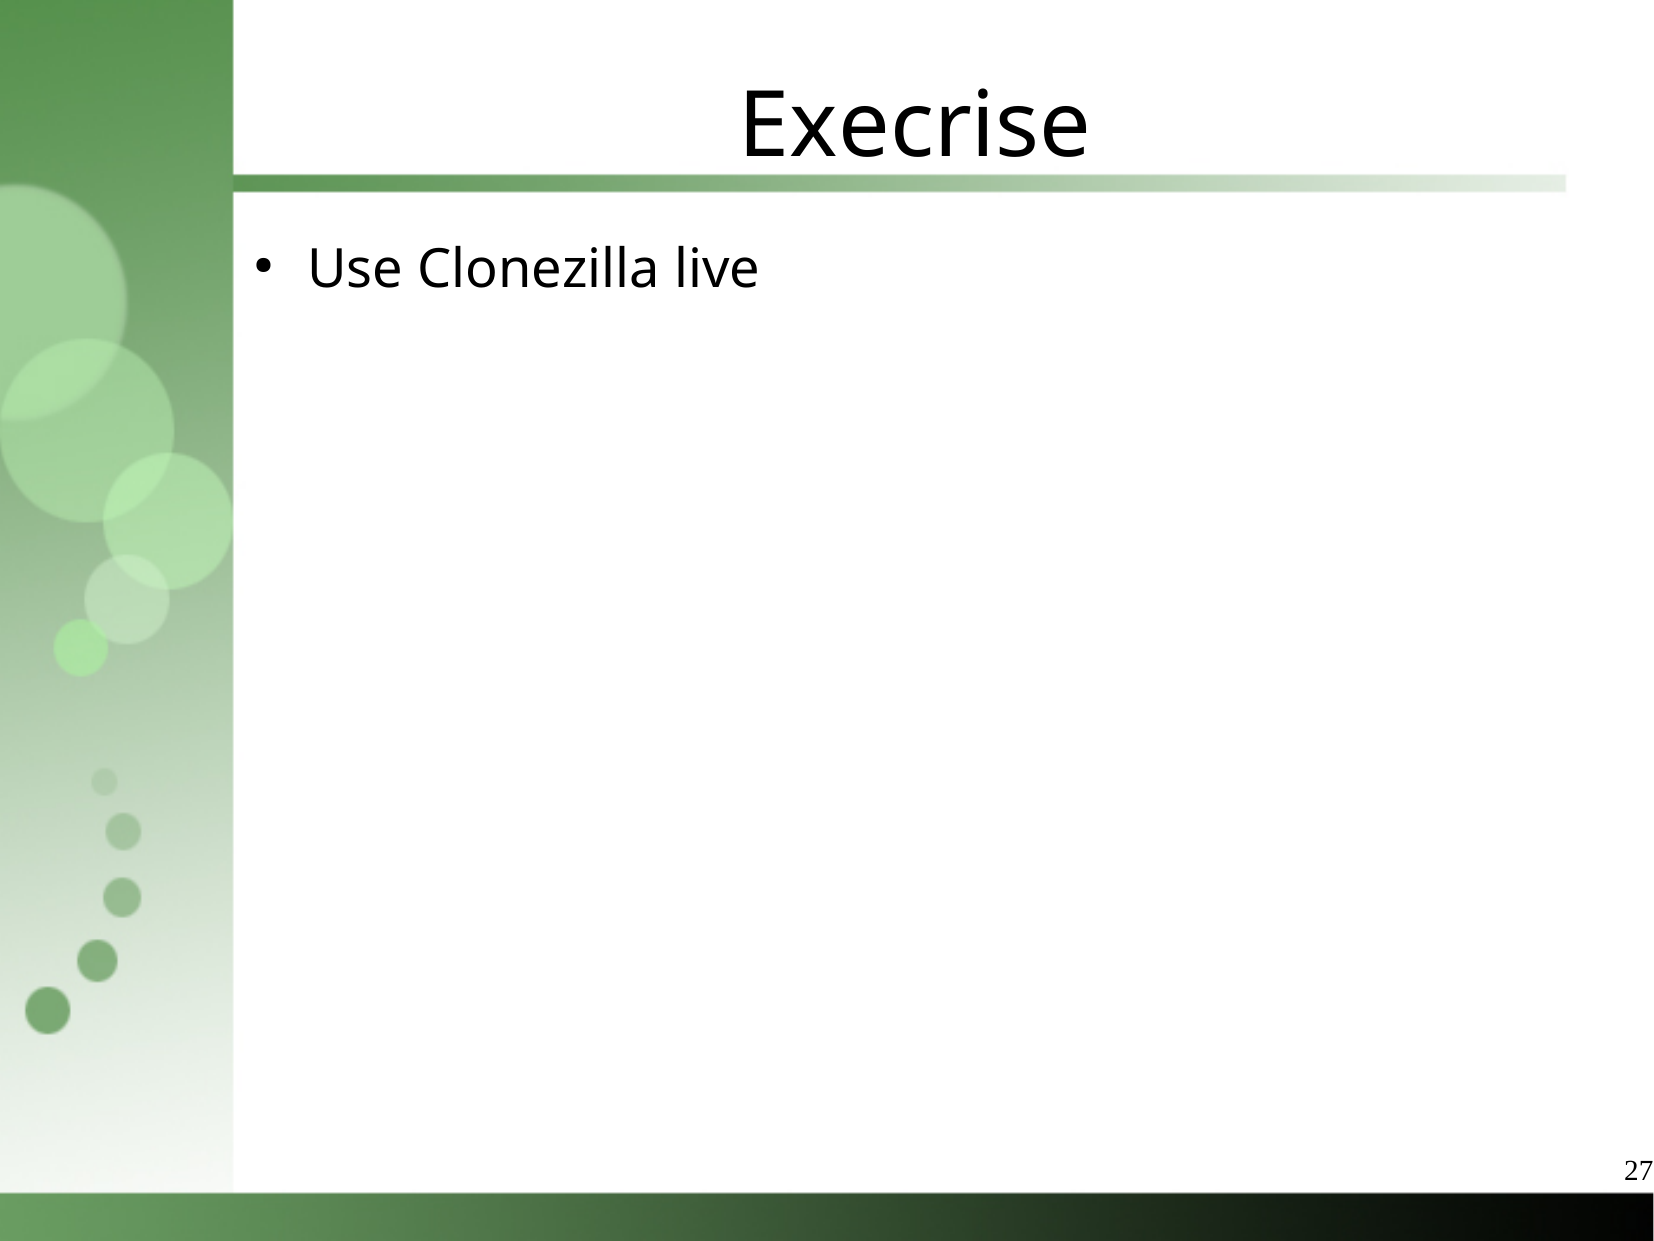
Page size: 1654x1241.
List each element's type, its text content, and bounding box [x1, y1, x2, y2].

picture [0, 0, 1654, 1241]
list Use Clonezilla live [236, 229, 1595, 886]
title Execrise [236, 64, 1595, 178]
